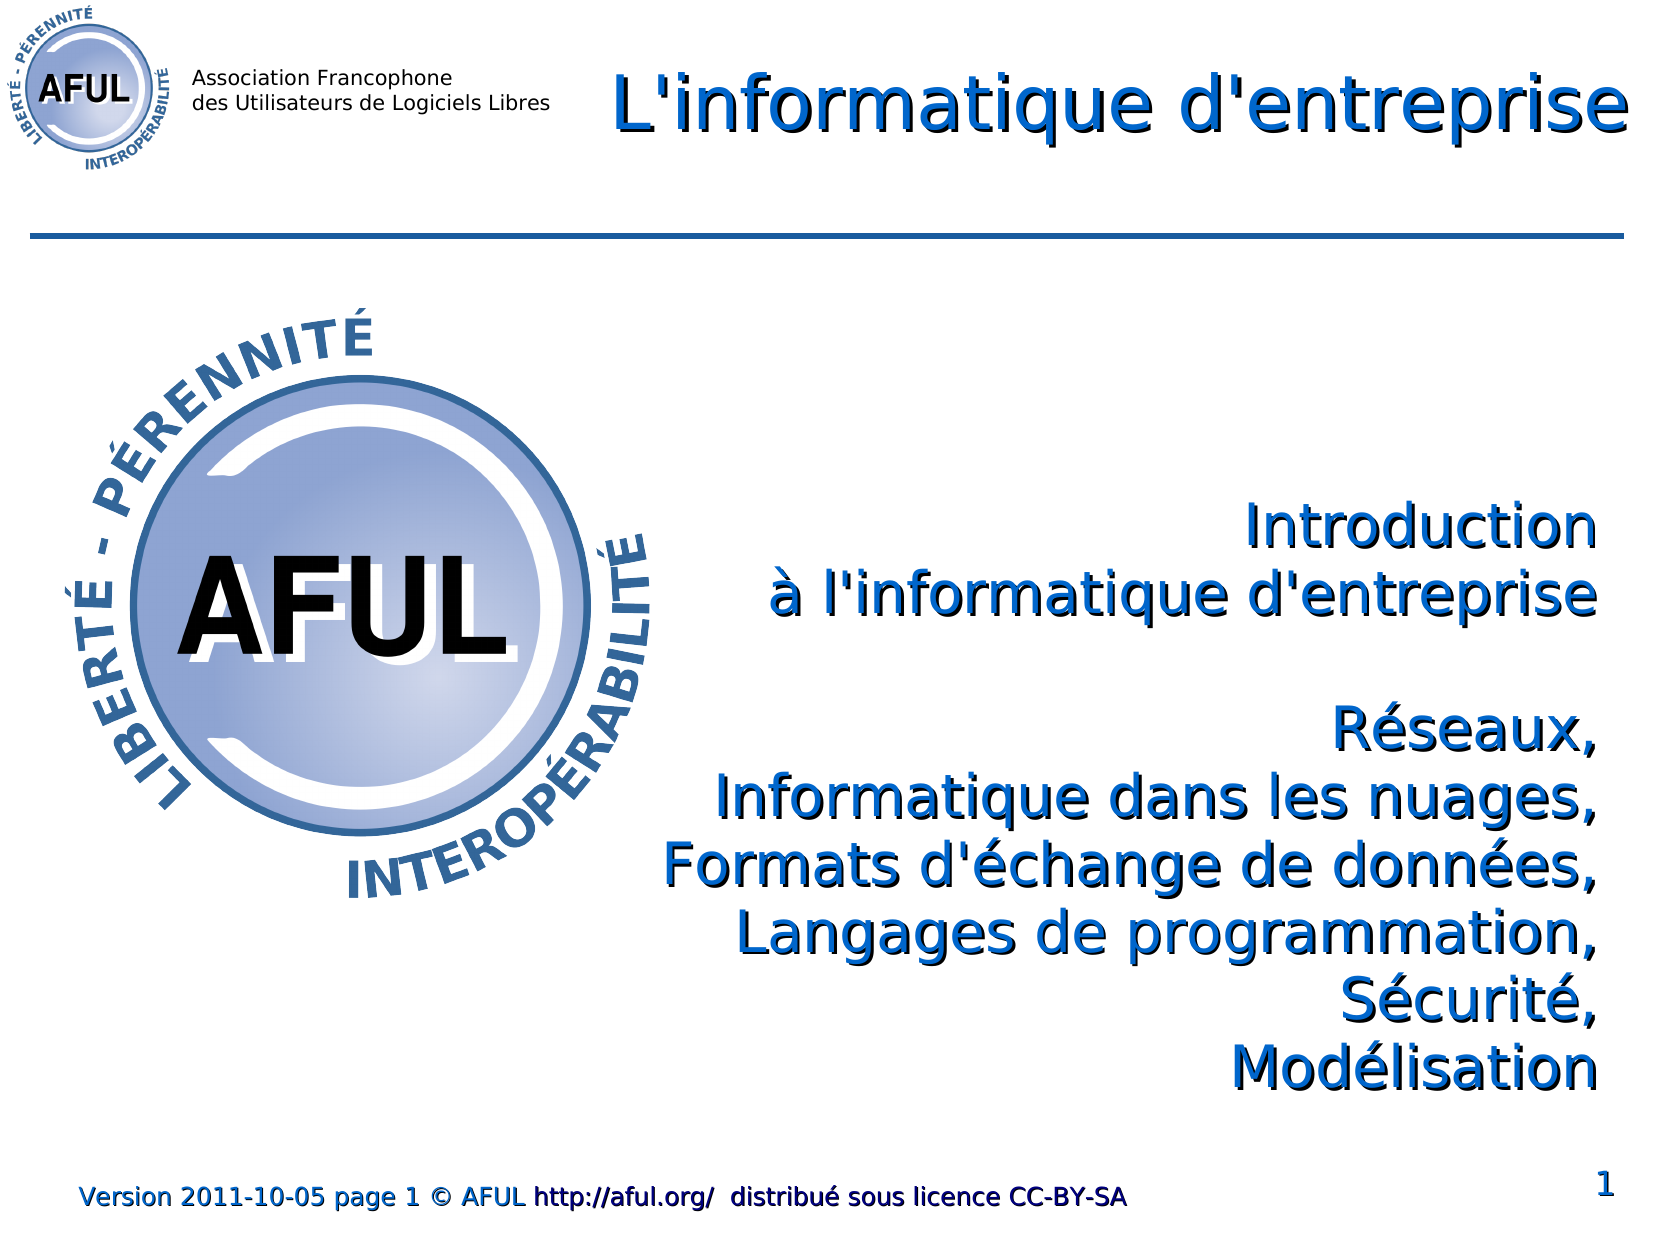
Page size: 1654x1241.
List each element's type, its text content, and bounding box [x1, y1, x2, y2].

title L'informatique d'entreprise [507, 0, 1630, 207]
picture [0, 0, 178, 178]
text_box Introduction à l'informatique d'entreprise Réseaux, Informatique dans les nuages, Formats d'échange de données, Langages de programmation, Sécurité, Modélisation [520, 484, 1614, 1148]
picture [59, 307, 650, 898]
